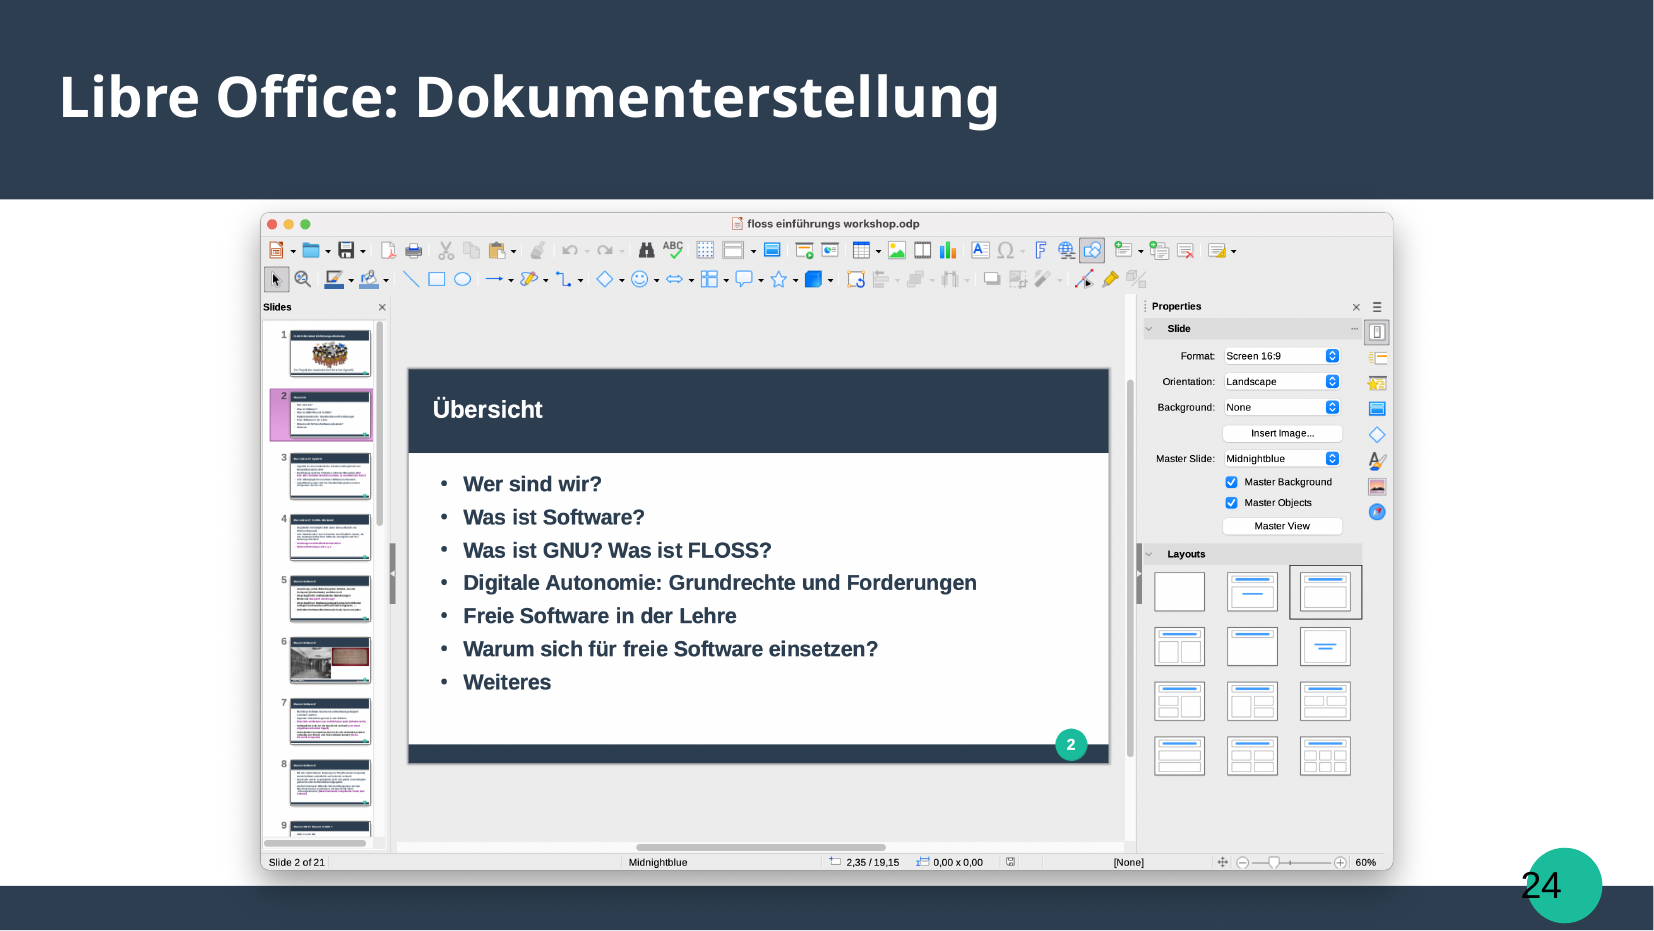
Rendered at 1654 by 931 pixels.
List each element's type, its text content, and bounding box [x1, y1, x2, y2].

picture [214, 181, 1439, 931]
title Libre Office: Dokumenterstellung [59, 37, 1595, 155]
